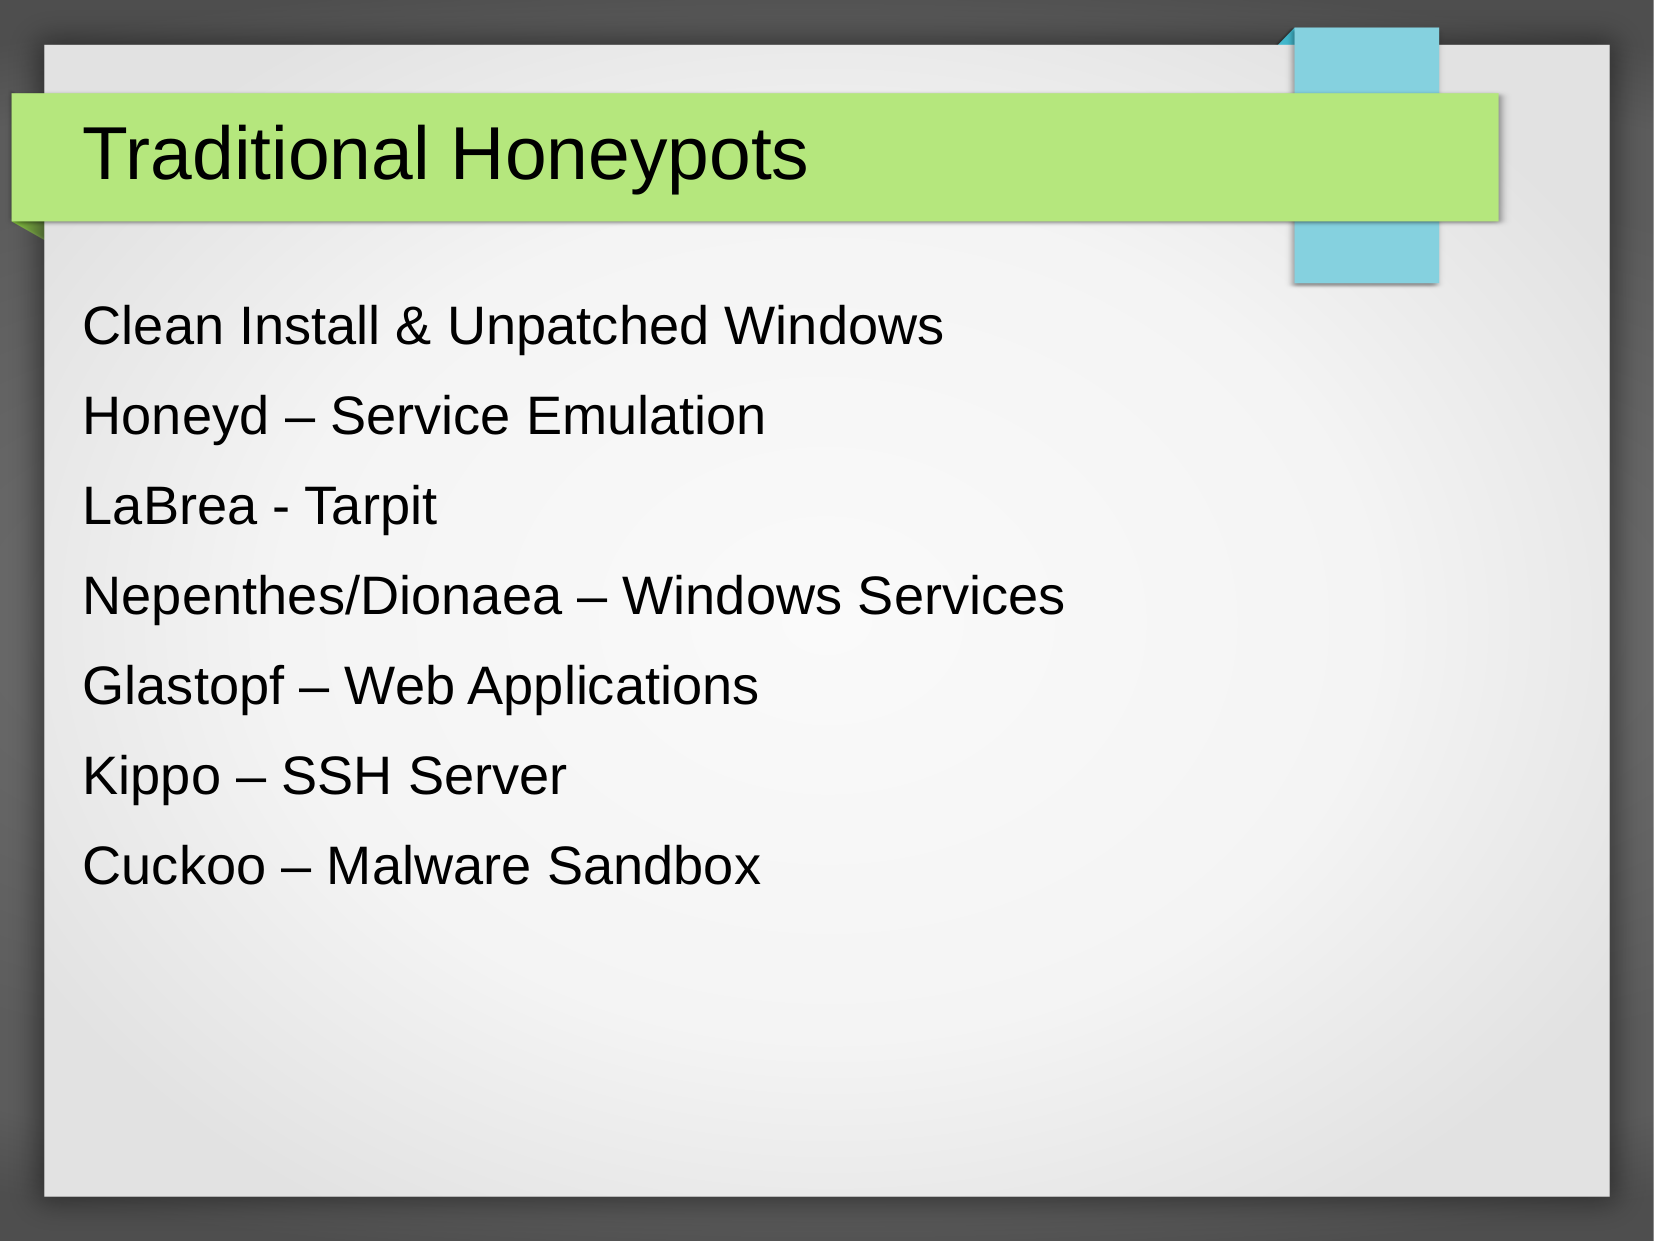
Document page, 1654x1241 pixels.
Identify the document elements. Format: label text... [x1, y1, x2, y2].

list Clean Install & Unpatched Windows Honeyd – Service Emulation LaBrea - Tarpit Nepenthes/Dionaea – Windows Services Glastopf – Web Applications Kippo – SSH Server Cuckoo – Malware Sandbox [82, 295, 1571, 1015]
picture [0, 0, 1654, 1241]
title Traditional Honeypots [82, 94, 1264, 213]
